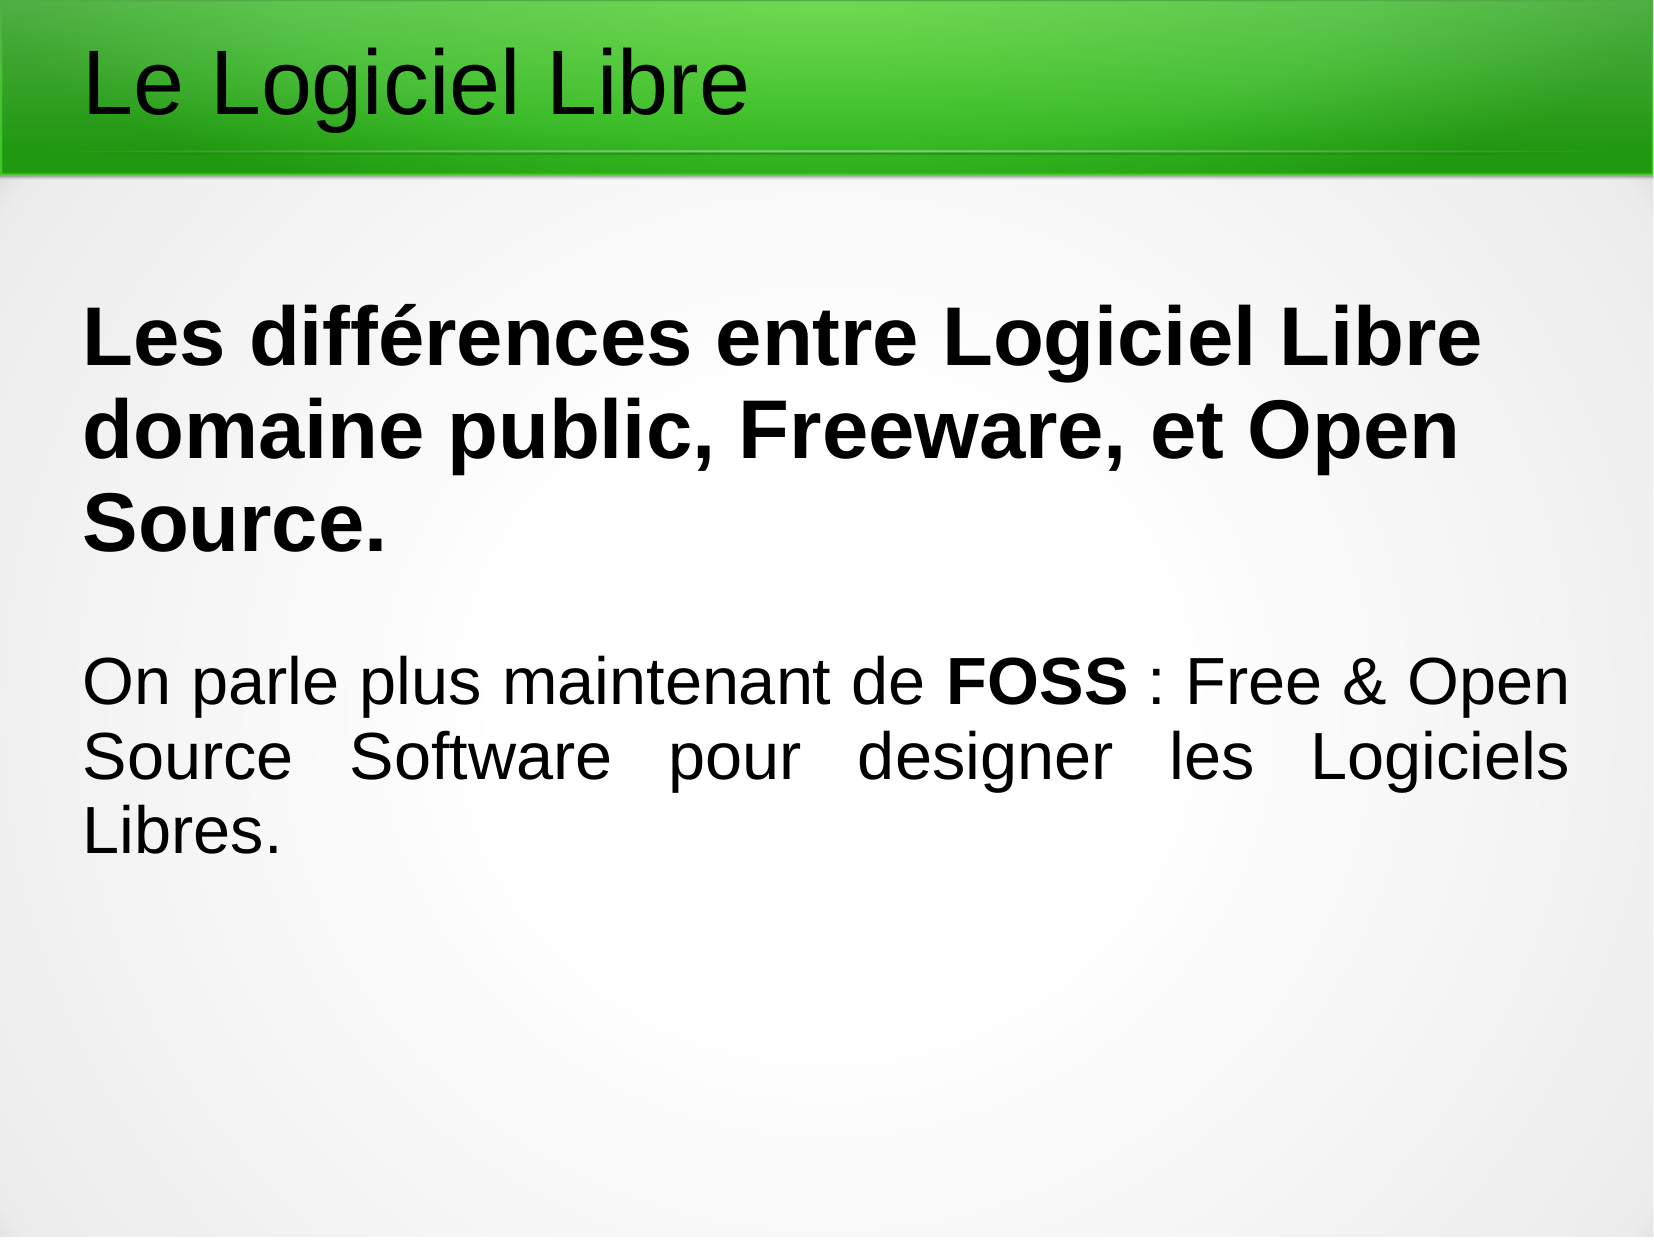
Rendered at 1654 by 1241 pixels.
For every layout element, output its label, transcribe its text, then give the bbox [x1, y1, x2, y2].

subtitle Les différences entre Logiciel Libre domaine public, Freeware, et Open Source. On parle plus maintenant de FOSS : Free & Open Source Software pour designer les Logiciels Libres. [82, 290, 1571, 1010]
picture [0, 0, 1654, 1237]
title Le Logiciel Libre [82, 11, 1571, 154]
